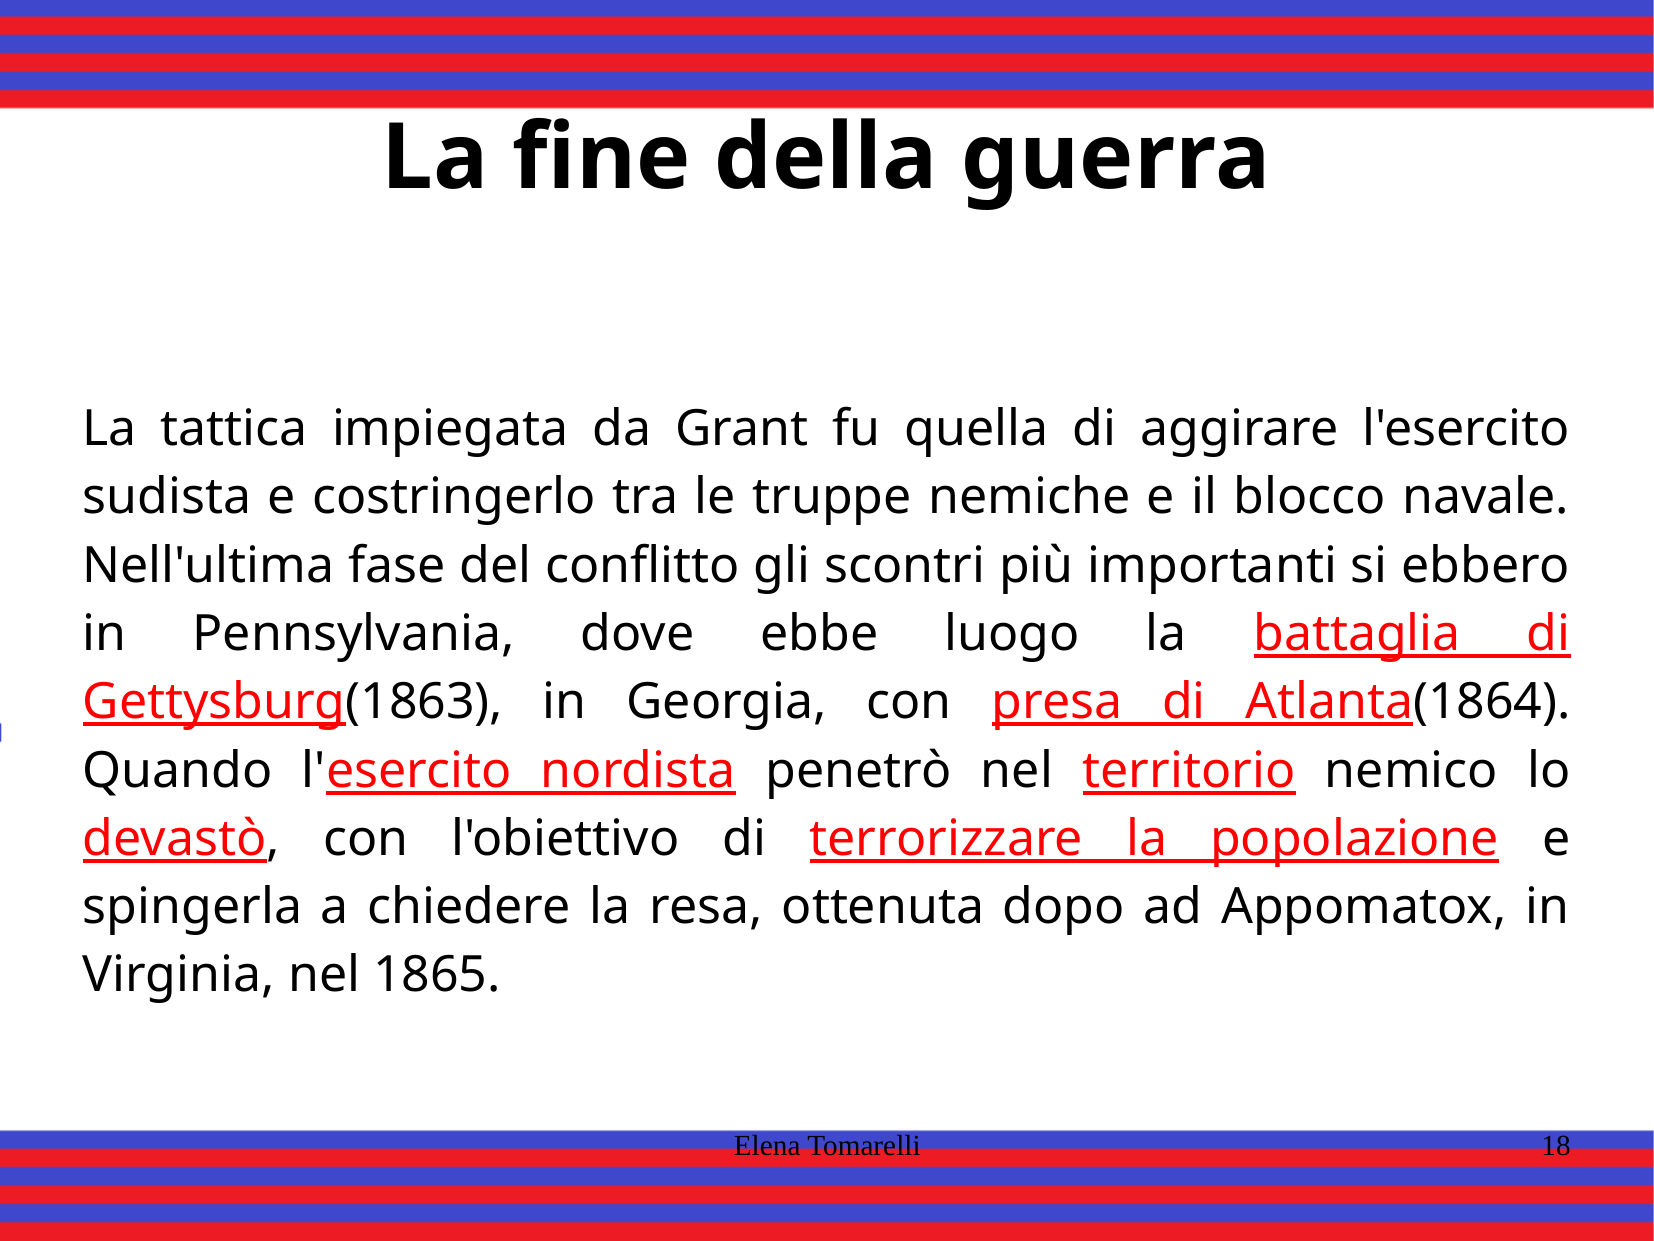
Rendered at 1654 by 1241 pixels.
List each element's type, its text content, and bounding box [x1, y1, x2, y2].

subtitle La tattica impiegata da Grant fu quella di aggirare l'esercito sudista e costringerlo tra le truppe nemiche e il blocco navale. Nell'ultima fase del conflitto gli scontri più importanti si ebbero in Pennsylvania, dove ebbe luogo la battaglia di Gettysburg(1863), in Georgia, con presa di Atlanta(1864). Quando l'esercito nordista penetrò nel territorio nemico lo devastò, con l'obiettivo di terrorizzare la popolazione e spingerla a chiedere la resa, ottenuta dopo ad Appomatox, in Virginia, nel 1865. [82, 290, 1571, 1109]
picture [0, 0, 1654, 1241]
title La fine della guerra [82, 49, 1571, 257]
